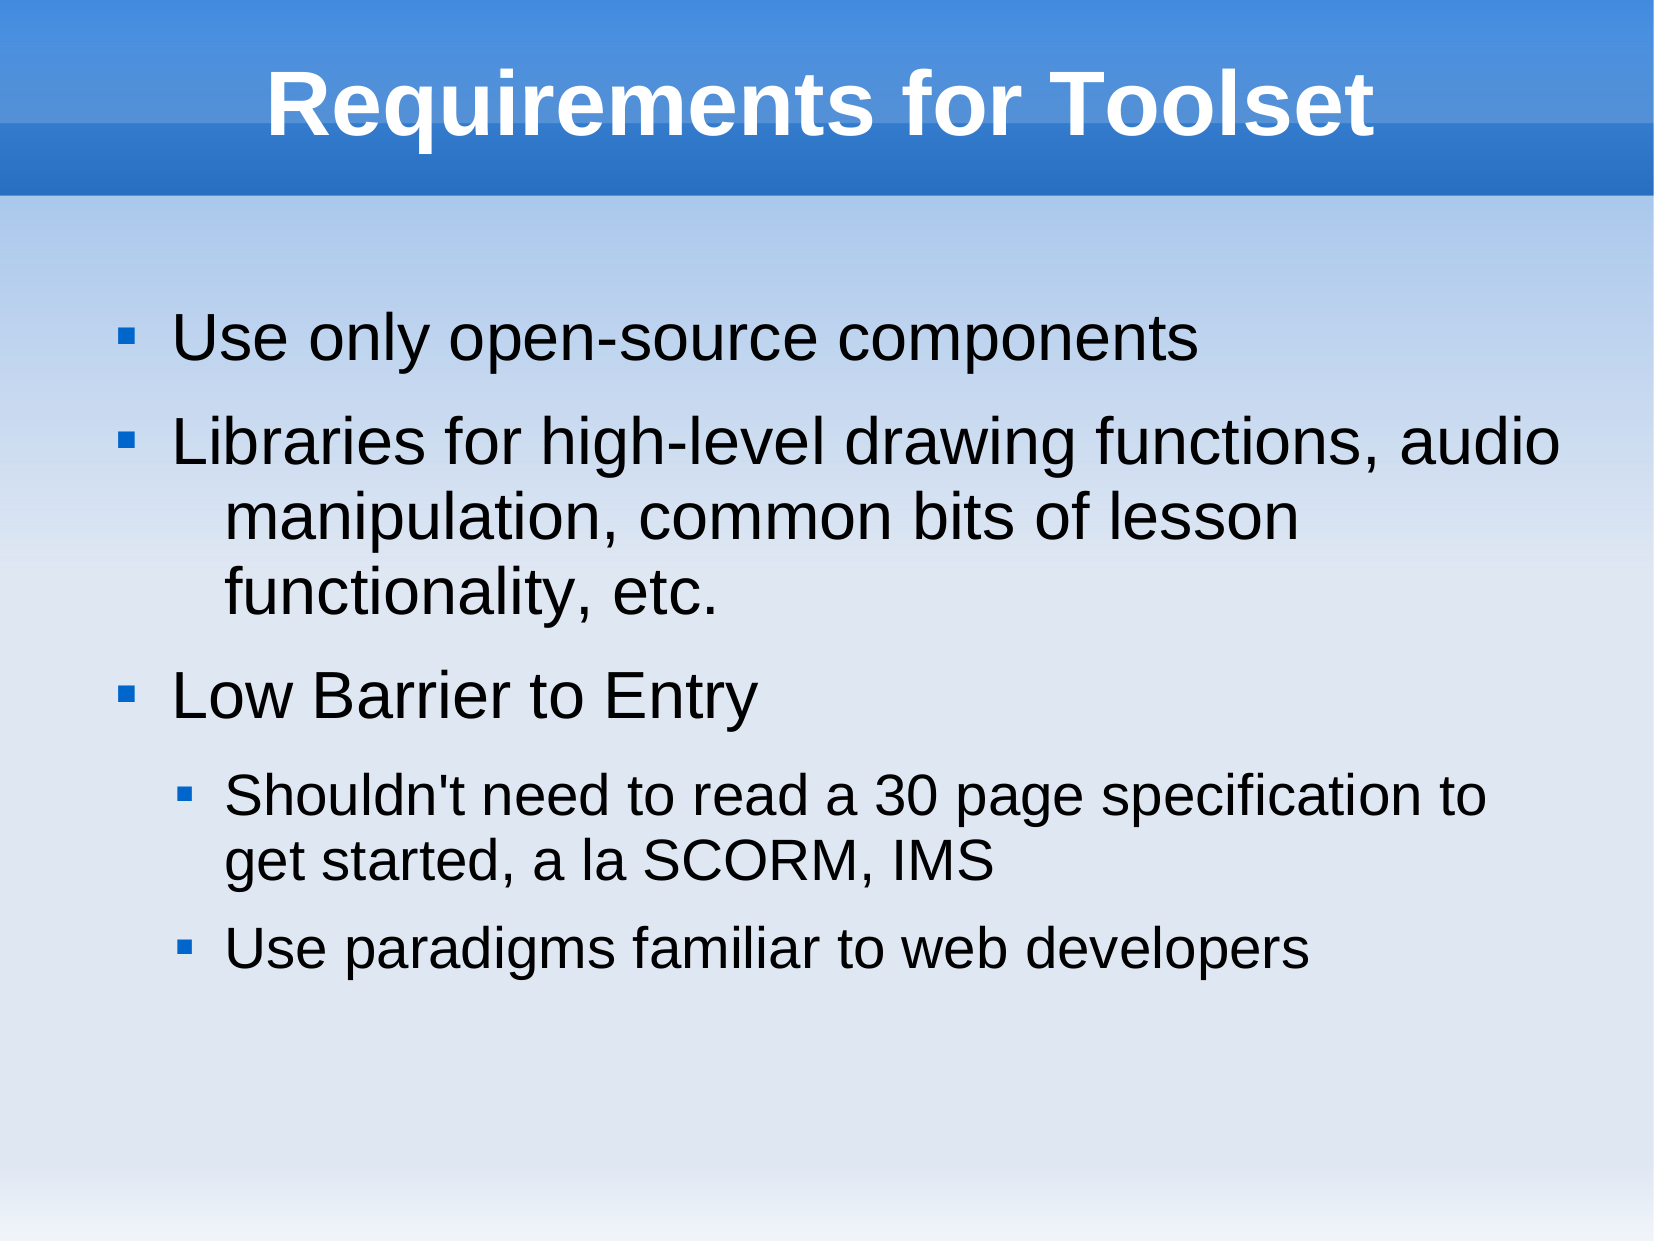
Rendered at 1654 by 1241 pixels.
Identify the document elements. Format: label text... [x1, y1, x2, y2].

picture [0, 0, 1654, 1241]
list Use only open-source components Libraries for high-level drawing functions, audio manipulation, common bits of lesson functionality, etc. Low Barrier to Entry Shouldn't need to read a 30 page specification to get started, a la SCORM, IMS Use paradigms familiar to web developers [82, 300, 1571, 1126]
title Requirements for Toolset [76, 0, 1565, 208]
